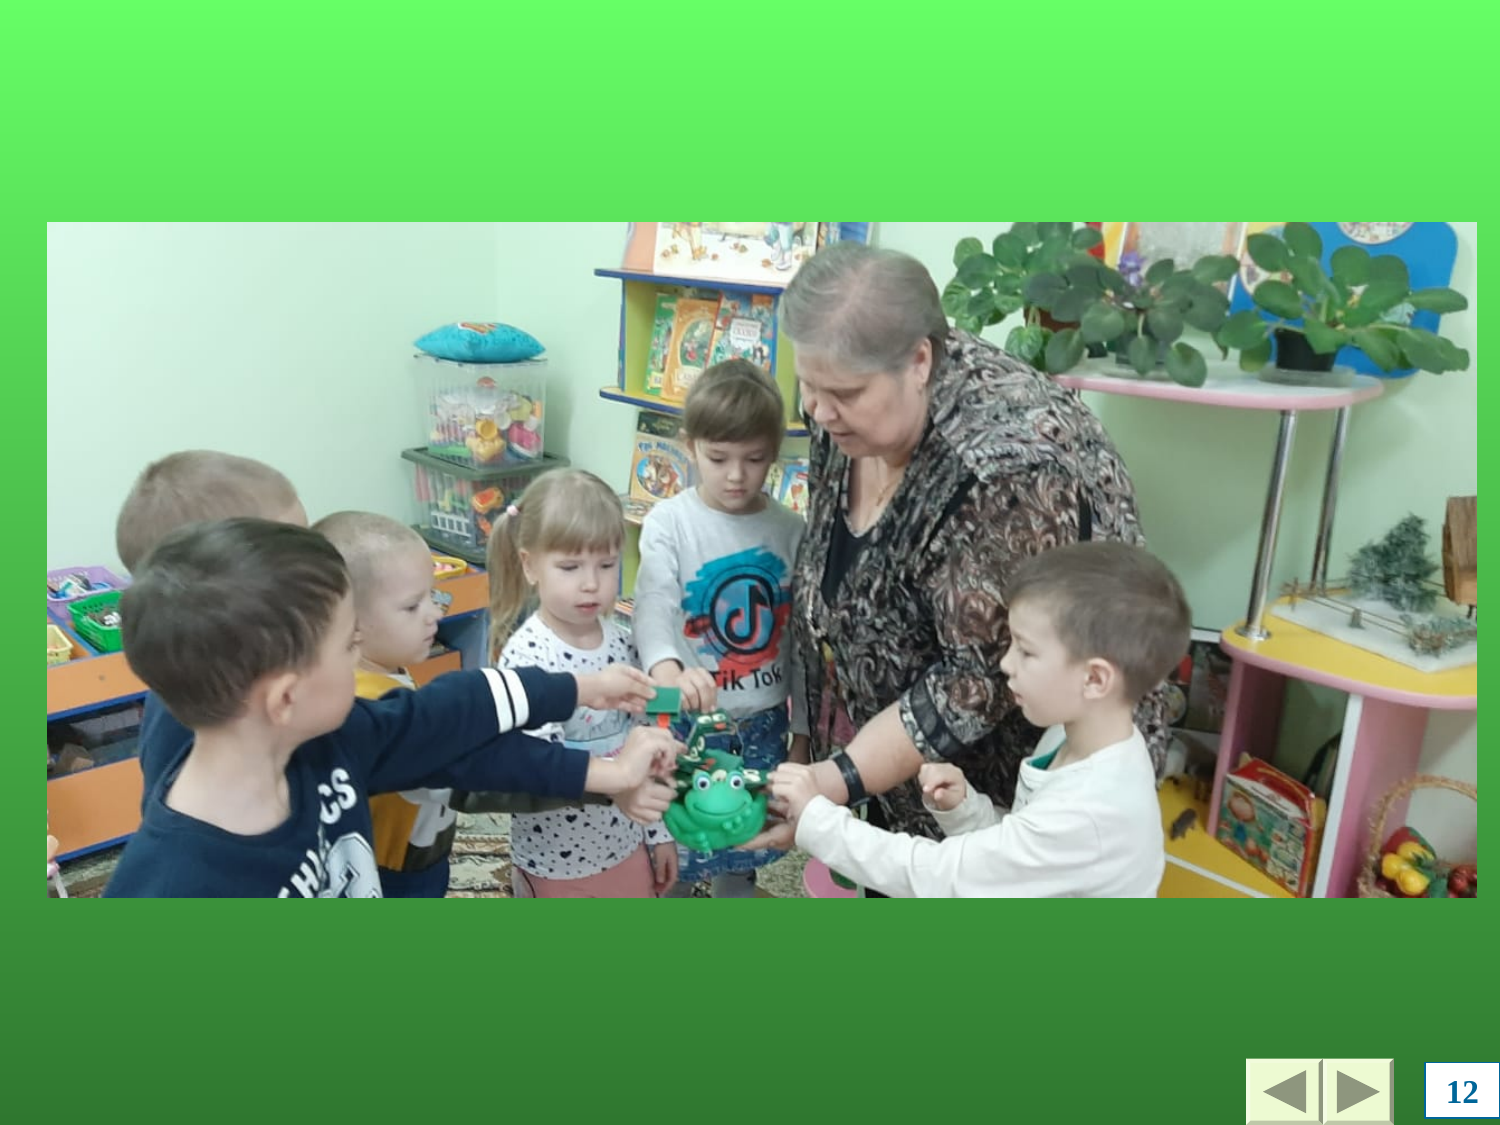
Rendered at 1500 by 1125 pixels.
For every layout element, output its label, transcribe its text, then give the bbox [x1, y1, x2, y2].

picture [47, 222, 1477, 898]
text_box 12 [1425, 1062, 1500, 1118]
text_box [1324, 1058, 1394, 1125]
text_box [1247, 1058, 1323, 1125]
